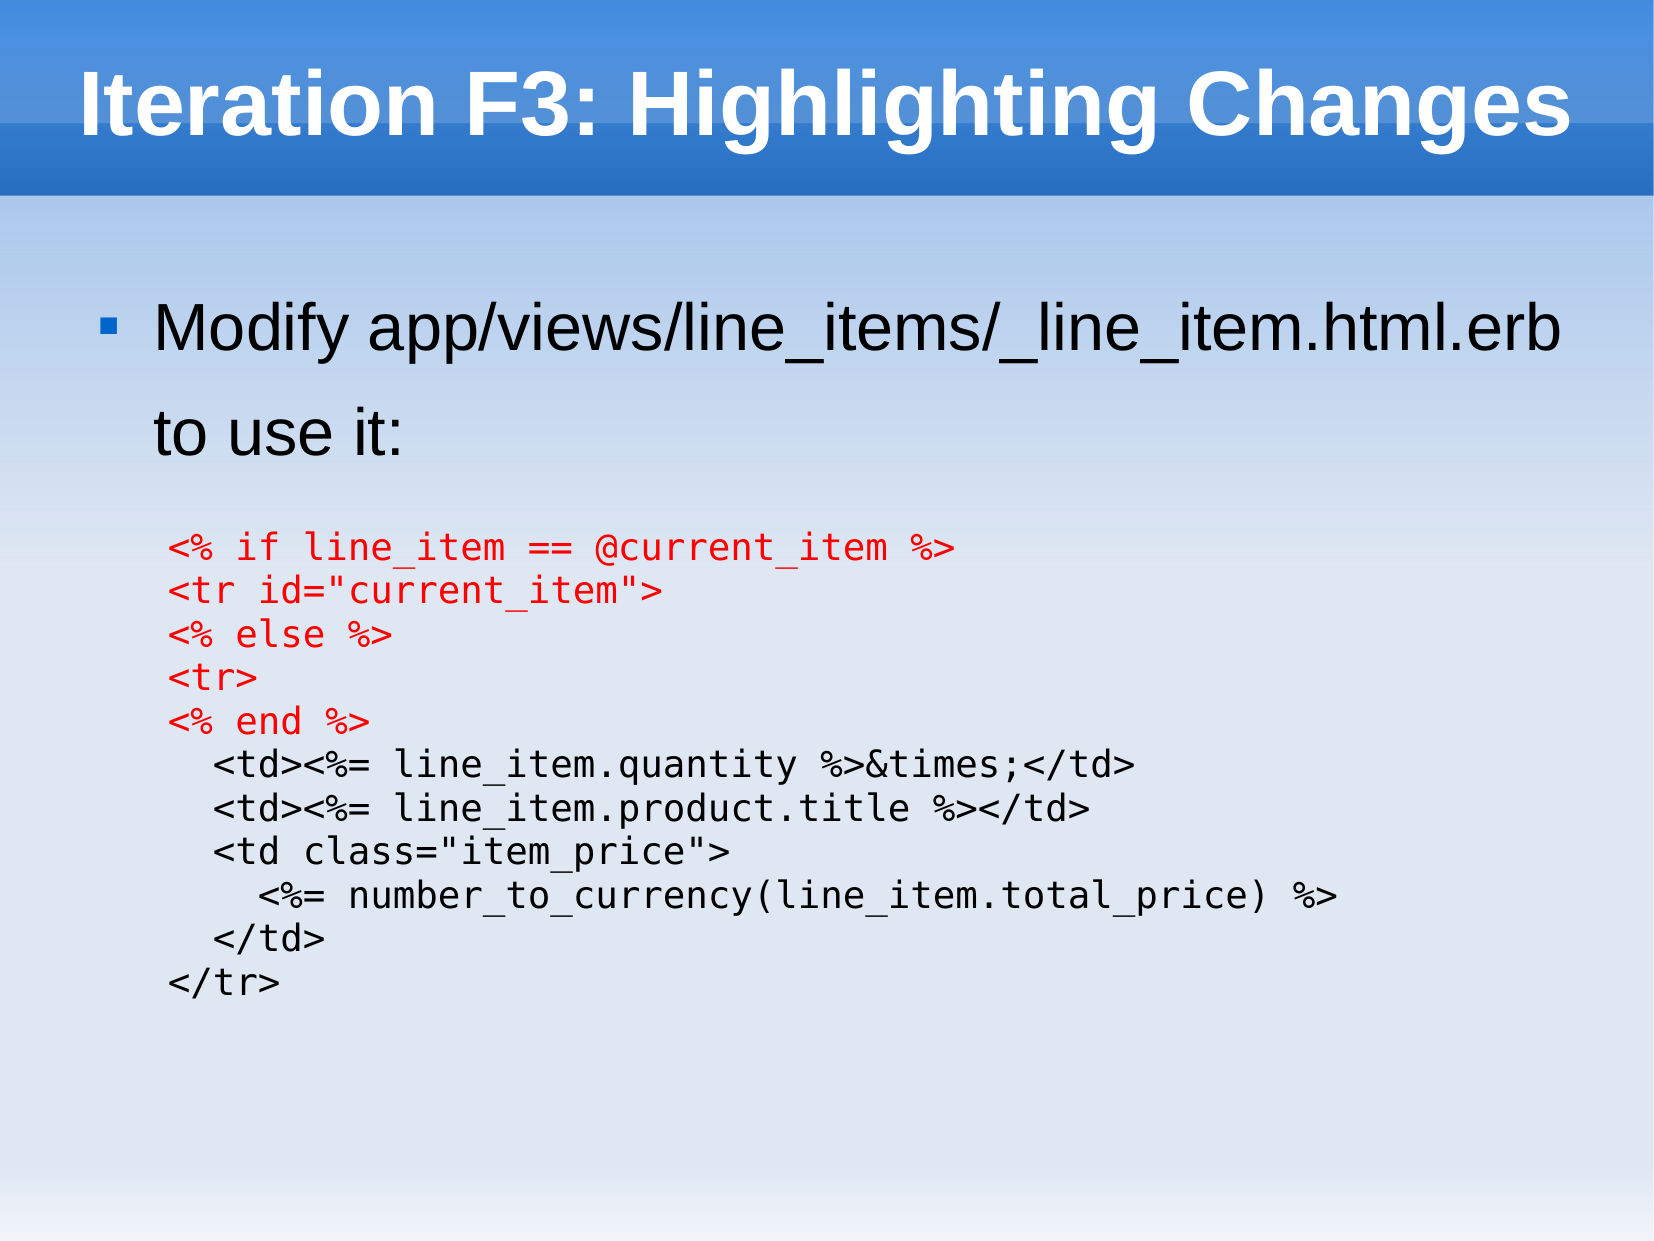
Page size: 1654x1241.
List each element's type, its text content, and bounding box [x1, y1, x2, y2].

text_box <% if line_item == @current_item %> <tr id="current_item"> <% else %> <tr> <% end %> <td><%= line_item.quantity %>&times;</td> <td><%= line_item.product.title %></td> <td class="item_price"> <%= number_to_currency(line_item.total_price) %> </td> </tr> [153, 518, 1536, 1012]
list Modify app/views/line_items/_line_item.html.erb to use it: [82, 290, 1571, 1094]
title Iteration F3: Highlighting Changes [59, 7, 1595, 200]
picture [0, 0, 1654, 1241]
